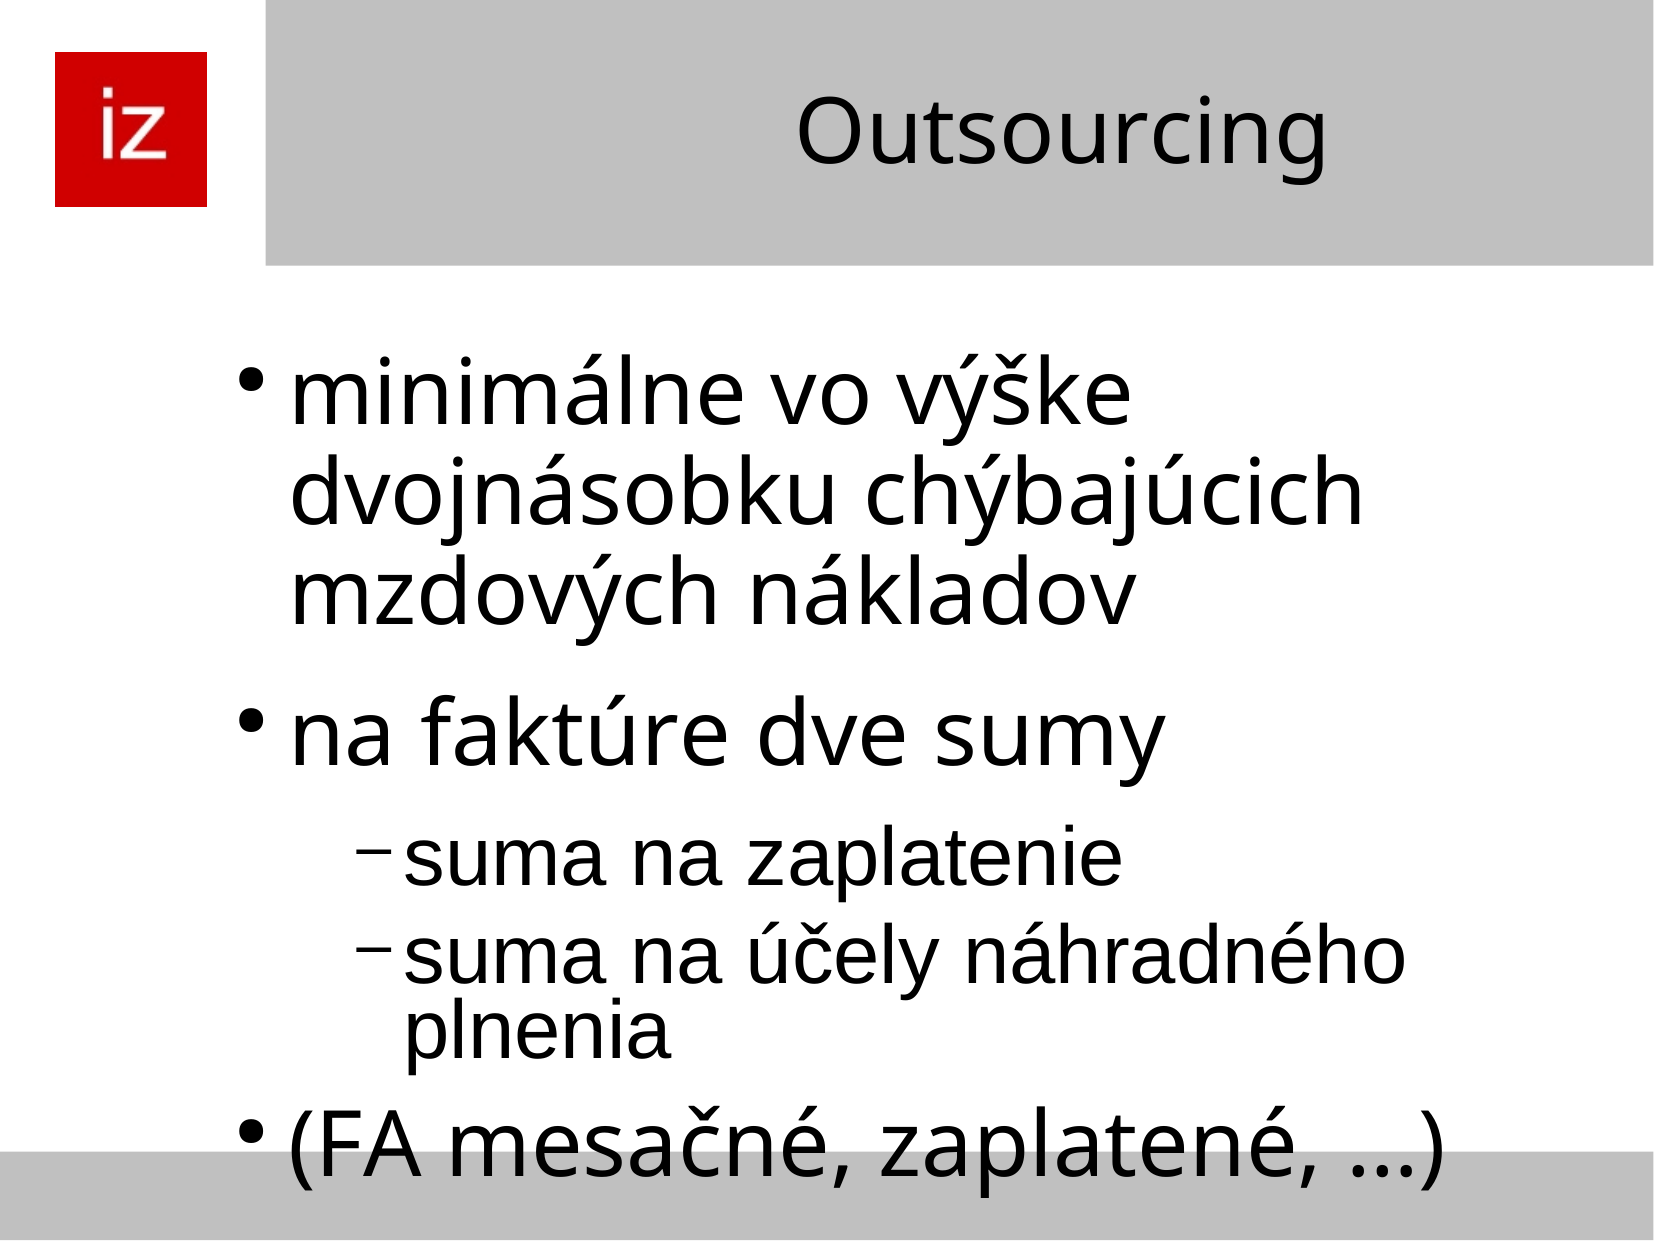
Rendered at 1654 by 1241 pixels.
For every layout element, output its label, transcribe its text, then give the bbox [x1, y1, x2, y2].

list minimálne vo výške dvojnásobku chýbajúcich mzdových nákladov na faktúre dve sumy suma na zaplatenie suma na účely náhradného plnenia (FA mesačné, zaplatené, …) [121, 344, 1533, 1126]
picture [55, 52, 207, 207]
title Outsourcing [561, 29, 1565, 237]
